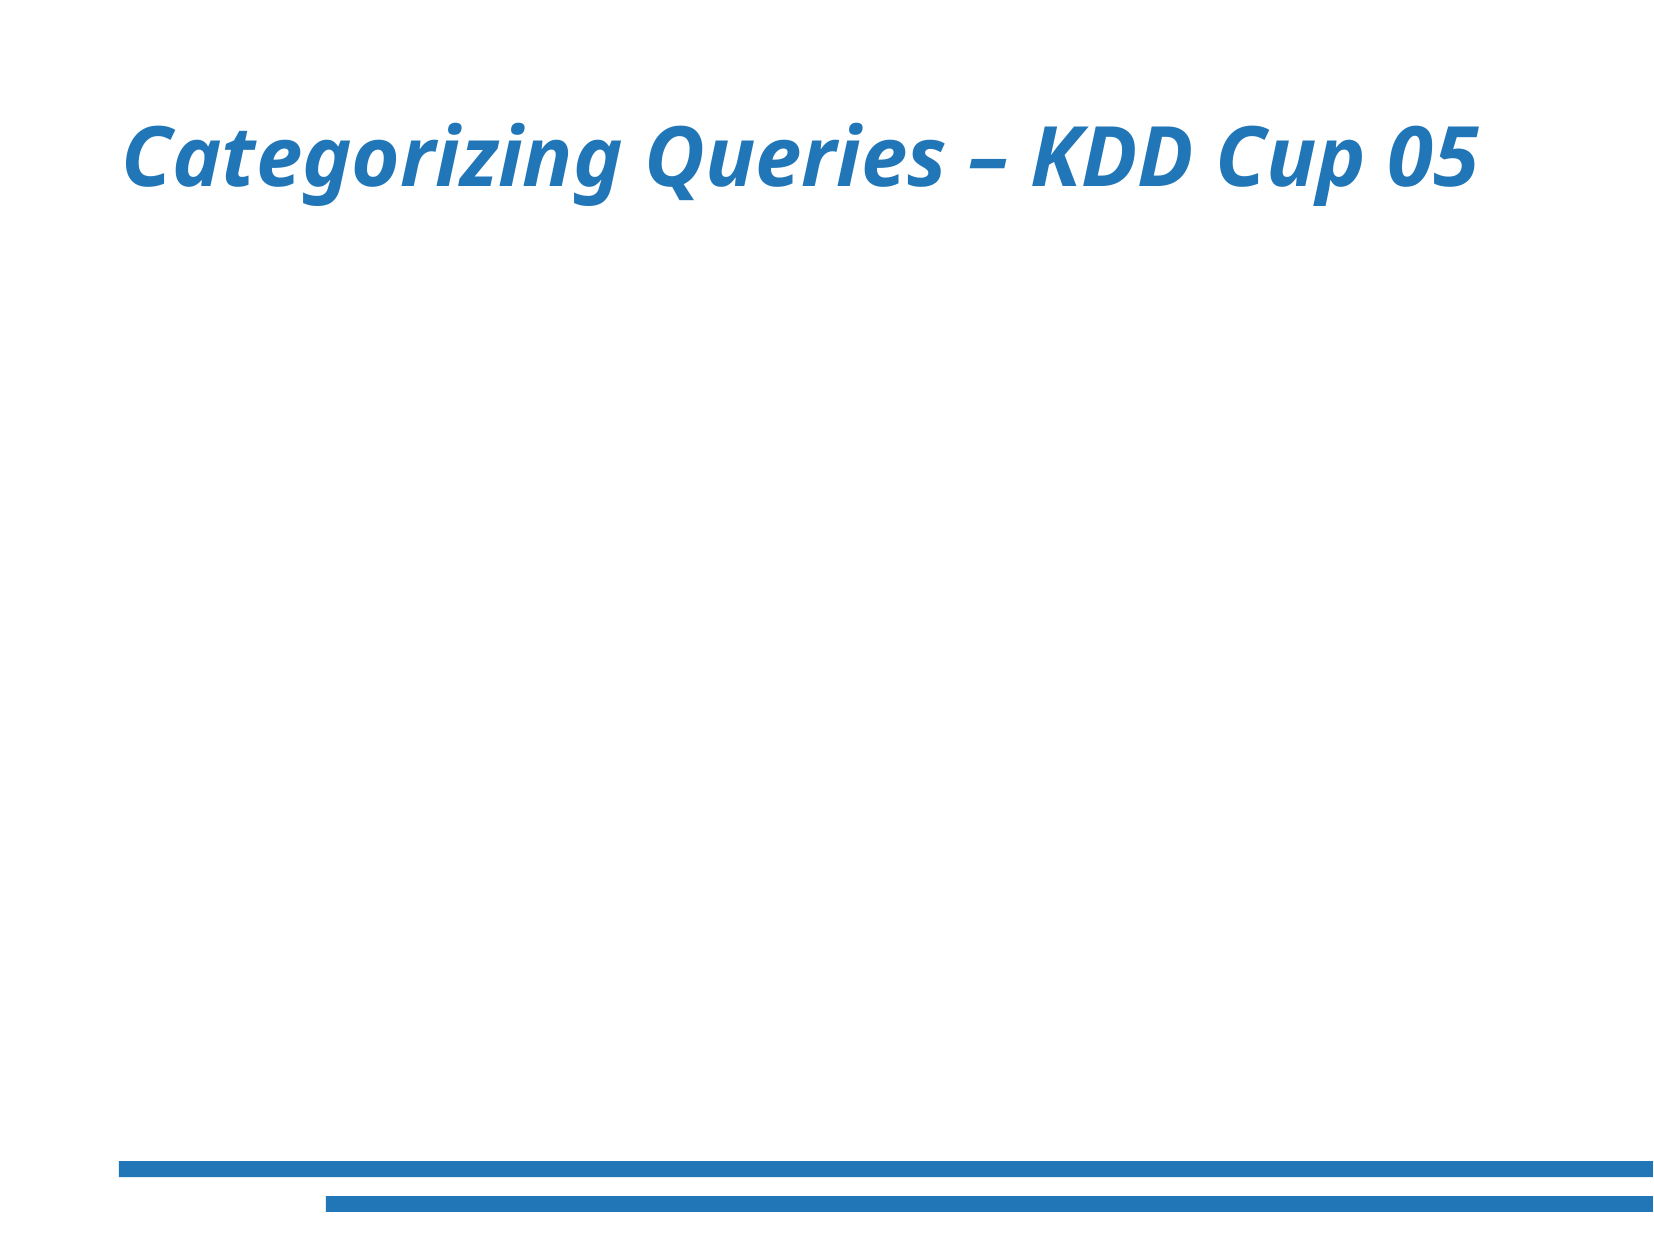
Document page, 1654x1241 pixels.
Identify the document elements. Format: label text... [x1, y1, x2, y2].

title Categorizing Queries – KDD Cup 05 [121, 50, 1534, 258]
